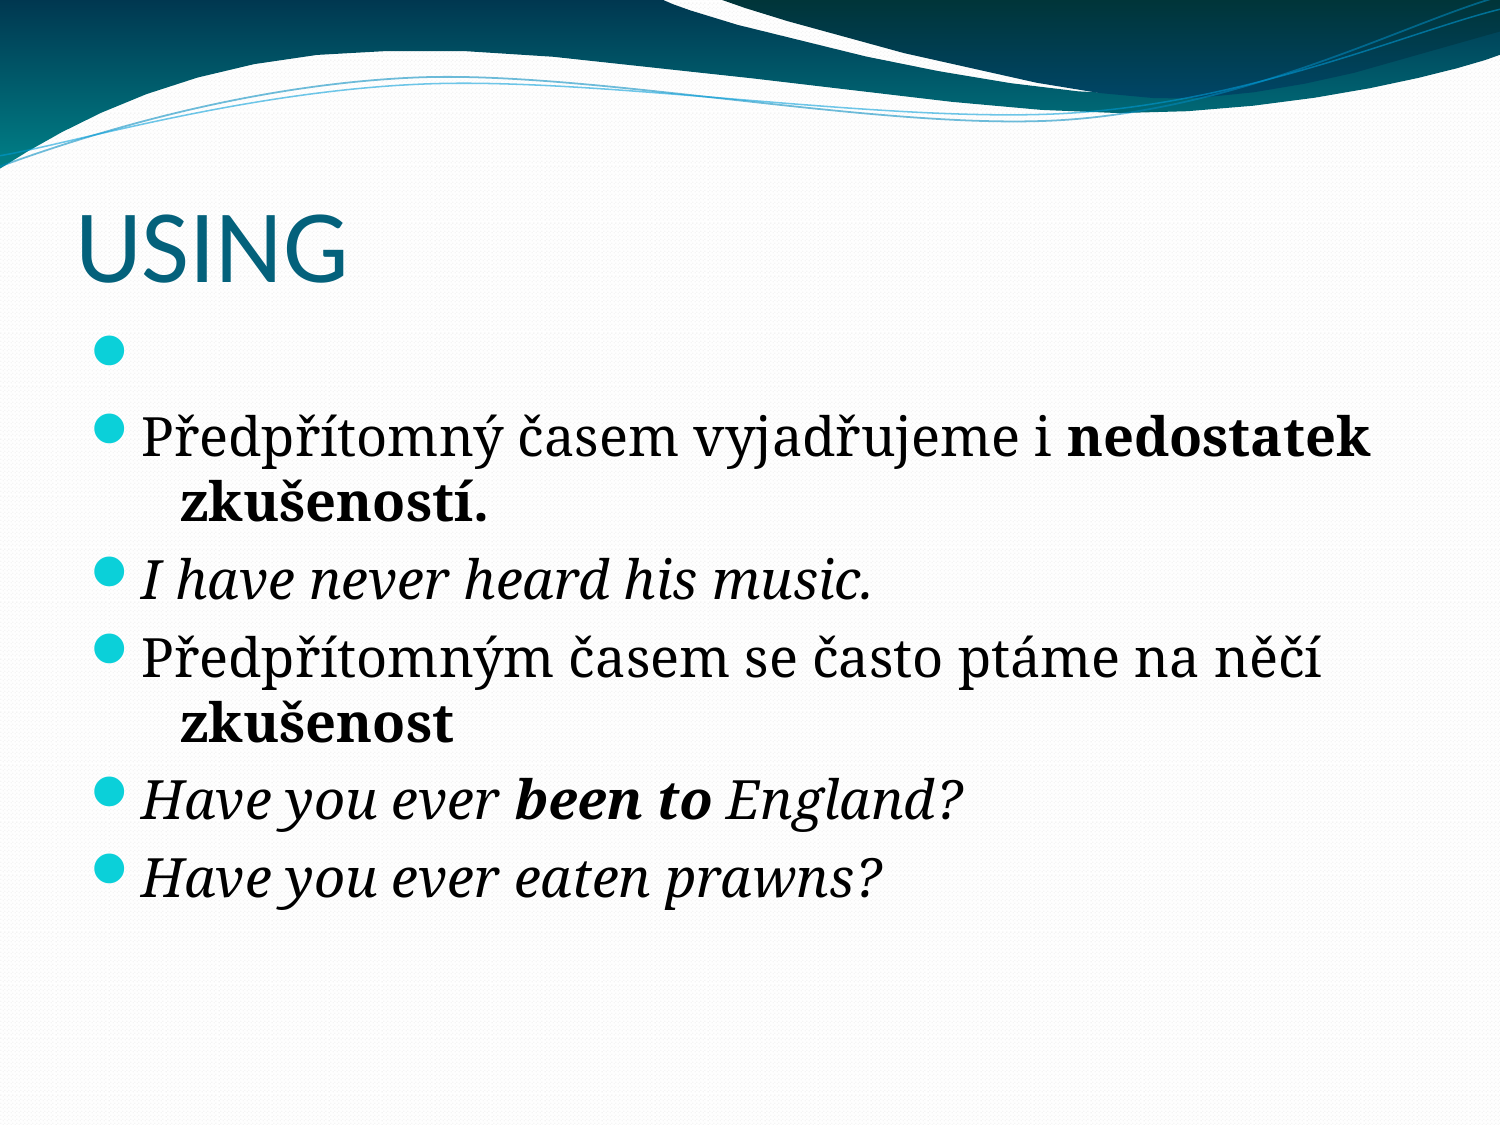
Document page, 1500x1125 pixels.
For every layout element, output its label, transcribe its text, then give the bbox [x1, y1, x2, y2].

list Předpřítomný časem vyjadřujeme i nedostatek zkušeností. I have never heard his music. Předpřítomným časem se často ptáme na něčí zkušenost Have you ever been to England? Have you ever eaten prawns? [75, 317, 1426, 1038]
title USING [75, 115, 1426, 304]
